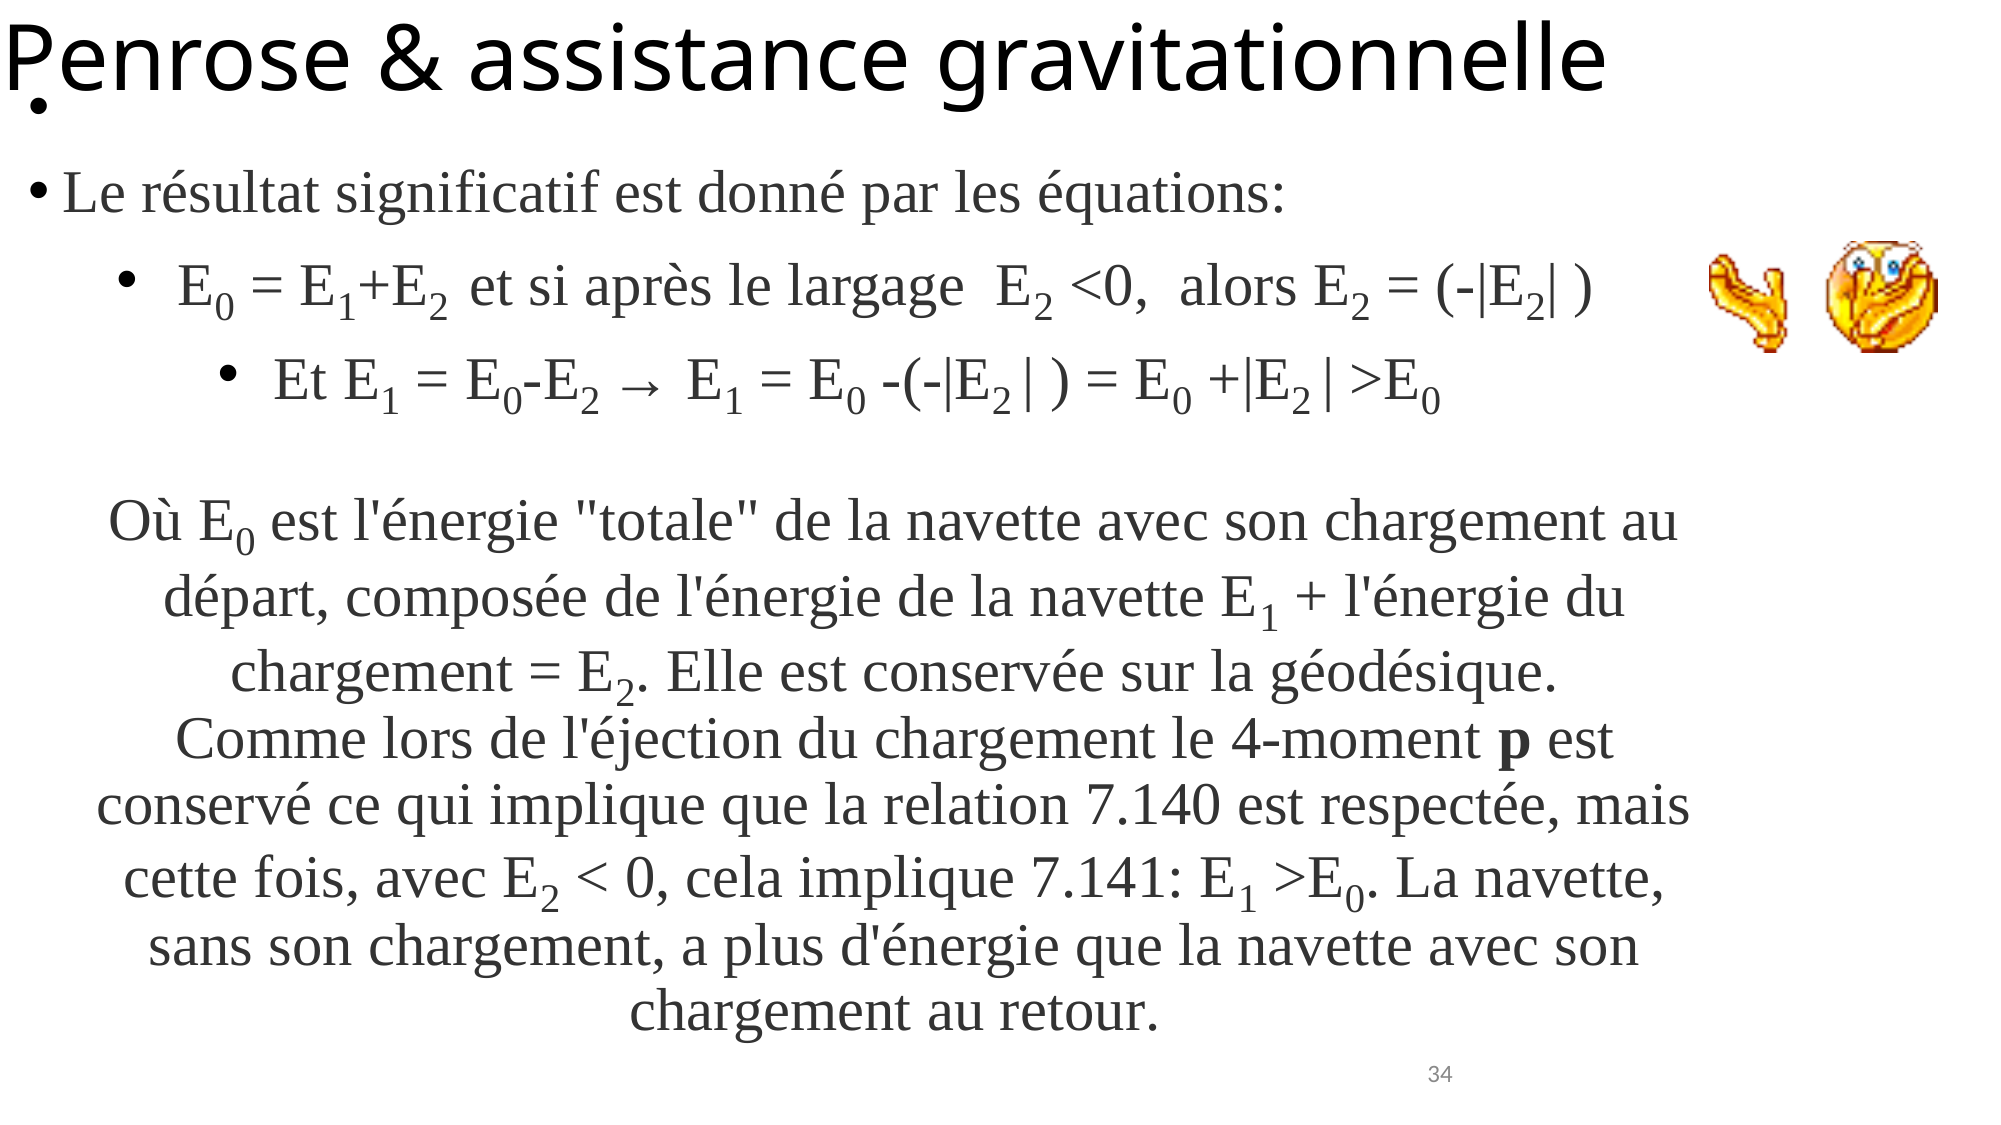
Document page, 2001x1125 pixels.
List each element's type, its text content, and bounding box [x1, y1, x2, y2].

text_box [1412, 1042, 1863, 1103]
title Penrose & assistance gravitationnelle [0, 0, 1987, 170]
list Le résultat significatif est donné par les équations: E0 = E1+E2 et si après le largage E2 <0, alors E2 = (-|E2| ) Et E1 = E0-E2 → E1 = E0 -(-|E2 | ) = E0 +|E2 | >E0 Où E0 est l'énergie "totale" de la navette avec son chargement au départ, composée de l'énergie de la navette E1 + l'énergie du chargement = E2. Elle est conservée sur la géodésique. Comme lors de l'éjection du chargement le 4-moment p est conservé ce qui implique que la relation 7.140 est respectée, mais cette fois, avec E2 < 0, cela implique 7.141: E1 >E0. La navette, sans son chargement, a plus d'énergie que la navette avec son chargement au retour. [13, 61, 1760, 1125]
picture [1709, 241, 1938, 353]
